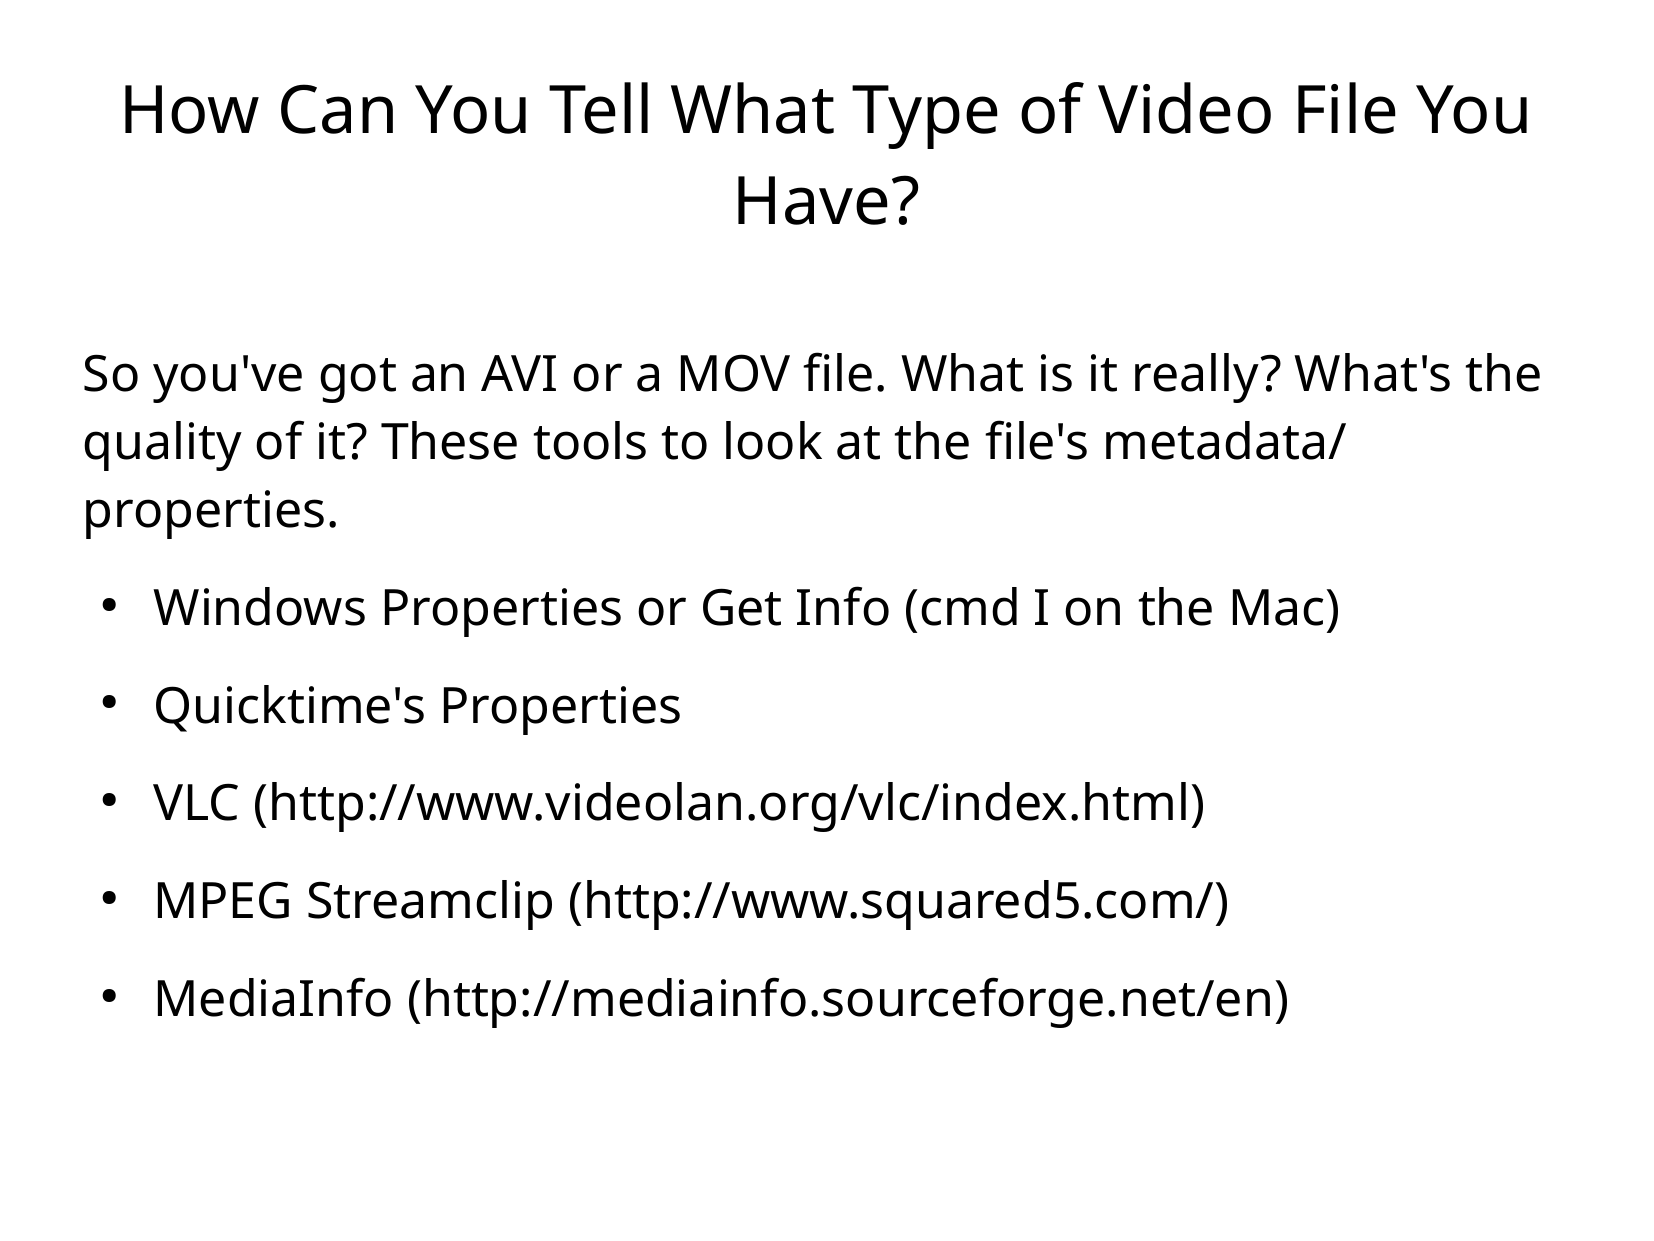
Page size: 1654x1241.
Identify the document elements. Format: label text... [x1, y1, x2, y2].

title How Can You Tell What Type of Video File You Have? [82, 56, 1571, 250]
list So you've got an AVI or a MOV file. What is it really? What's the quality of it? These tools to look at the file's metadata/ properties. Windows Properties or Get Info (cmd I on the Mac) Quicktime's Properties VLC (http://www.videolan.org/vlc/index.html) MPEG Streamclip (http://www.squared5.com/) MediaInfo (http://mediainfo.sourceforge.net/en) [82, 337, 1571, 1142]
